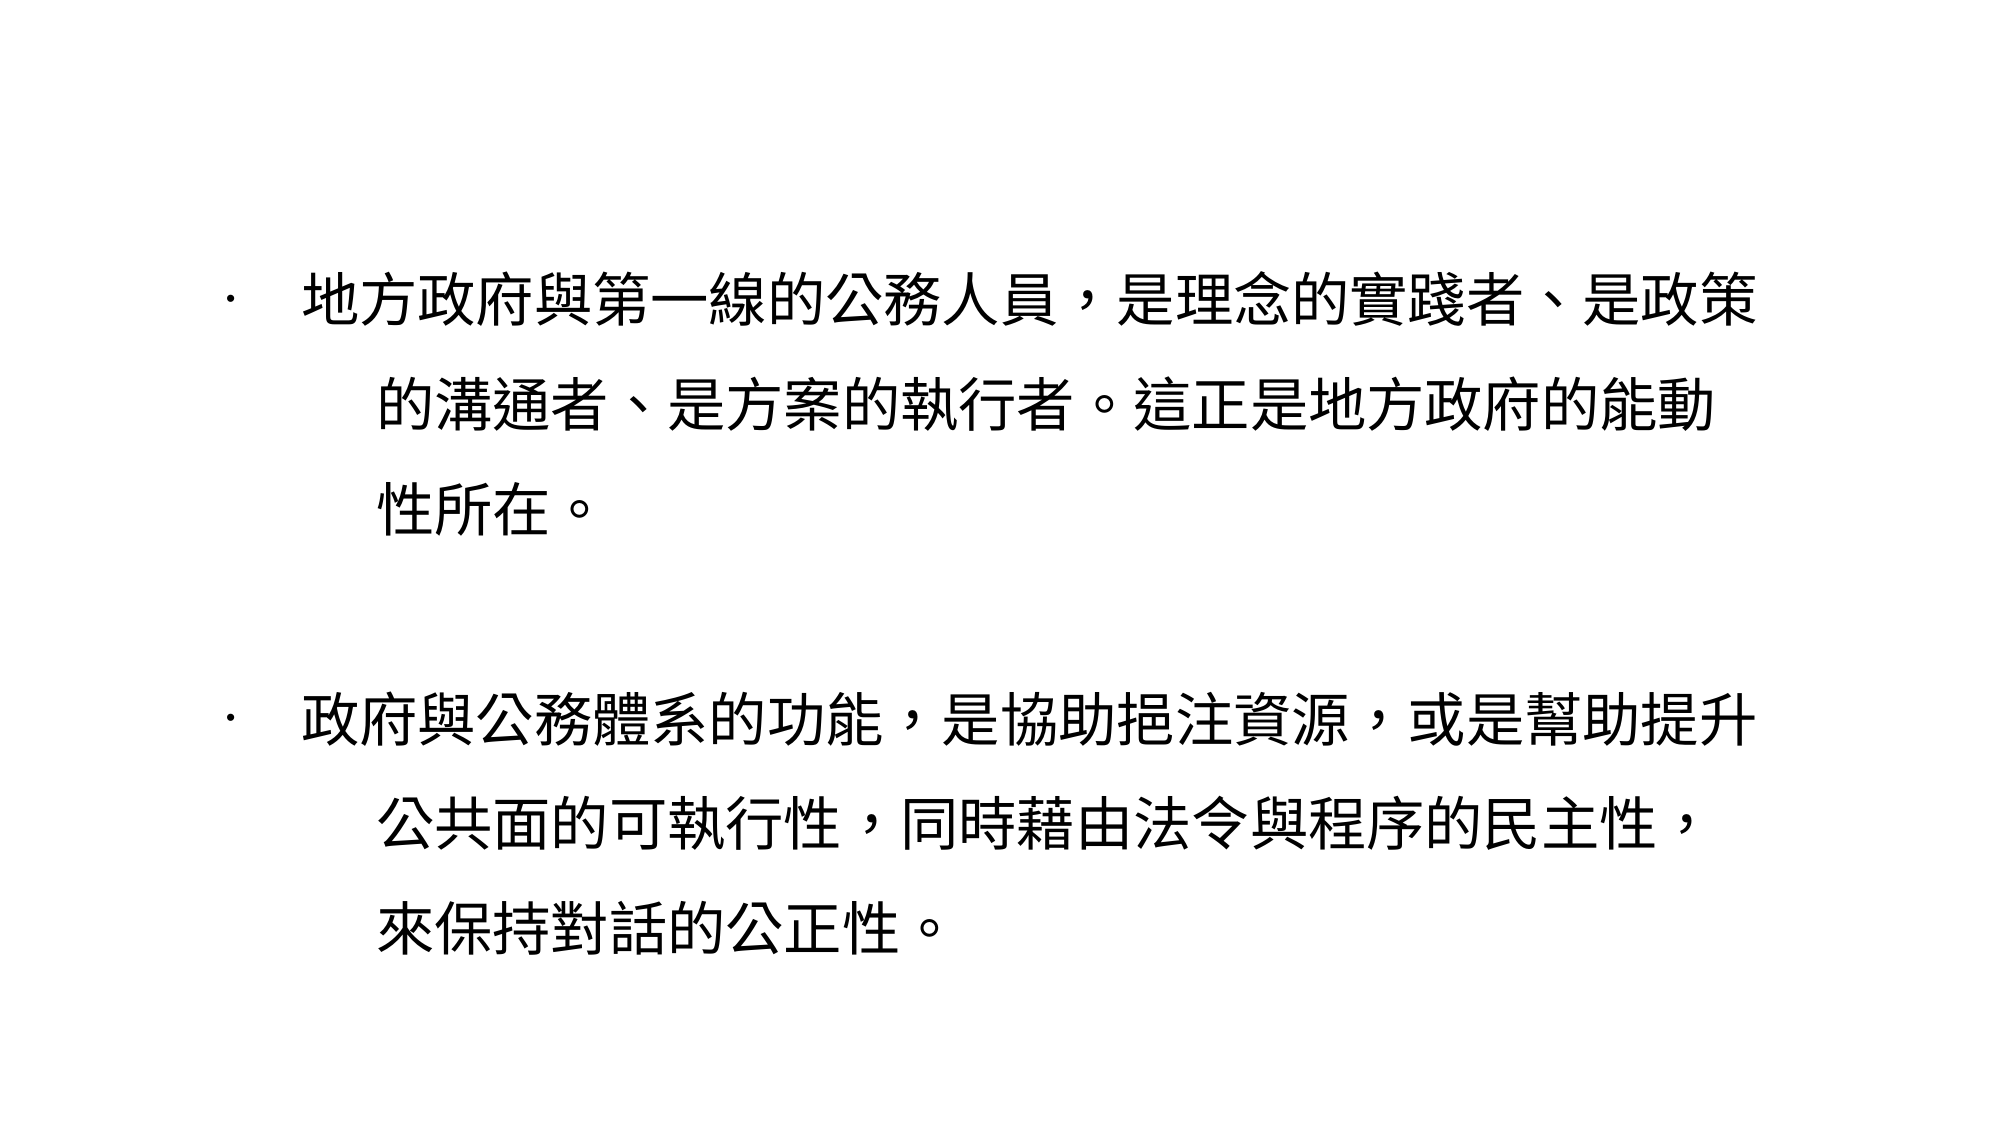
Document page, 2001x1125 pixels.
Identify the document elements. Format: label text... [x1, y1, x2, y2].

list 地方政府與第一線的公務人員，是理念的實踐者、是政策的溝通者、是方案的執行者。這正是地方政府的能動性所在。 政府與公務體系的功能，是協助挹注資源，或是幫助提升公共面的可執行性，同時藉由法令與程序的民主性，來保持對話的公正性。 [152, 221, 1786, 1048]
